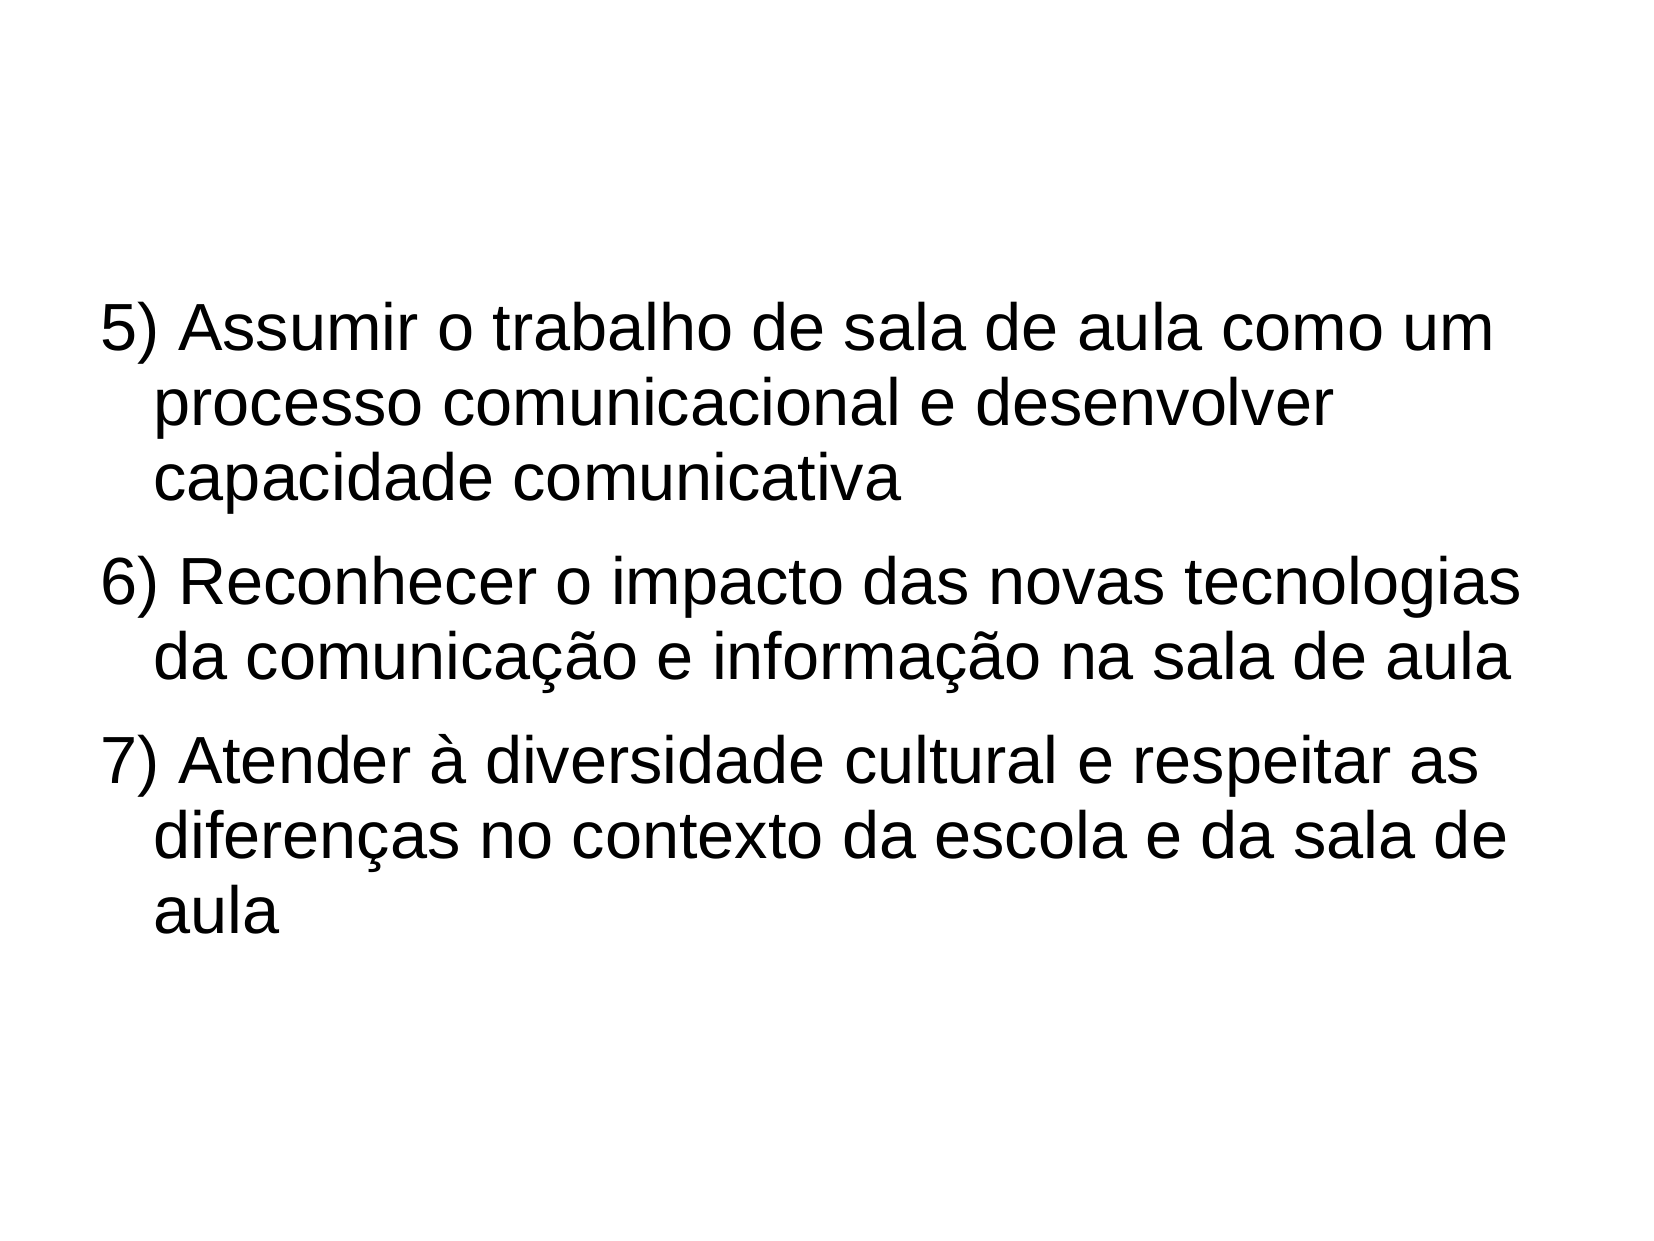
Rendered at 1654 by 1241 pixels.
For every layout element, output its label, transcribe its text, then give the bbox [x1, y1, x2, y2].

list Assumir o trabalho de sala de aula como um processo comunicacional e desenvolver capacidade comunicativa Reconhecer o impacto das novas tecnologias da comunicação e informação na sala de aula Atender à diversidade cultural e respeitar as diferenças no contexto da escola e da sala de aula [82, 290, 1571, 1034]
